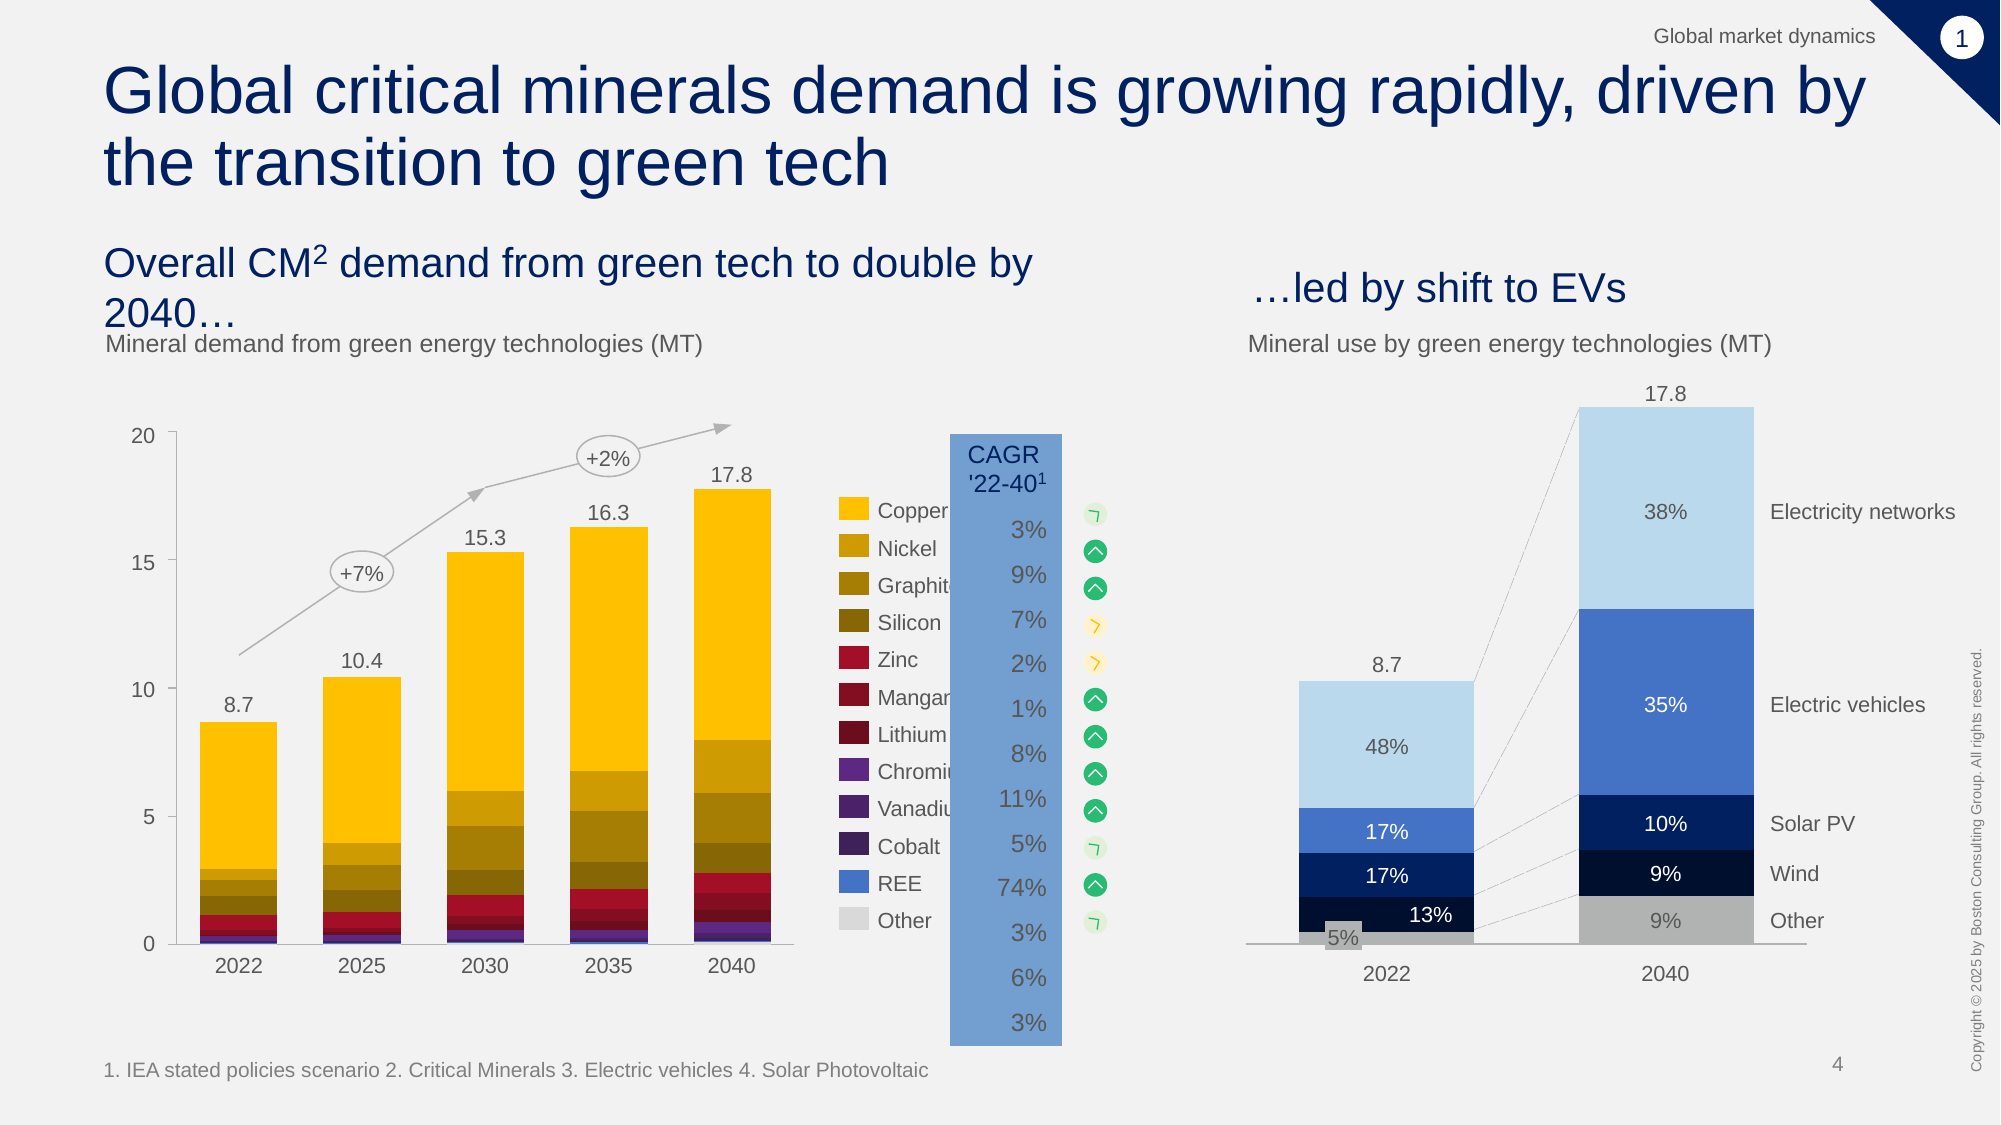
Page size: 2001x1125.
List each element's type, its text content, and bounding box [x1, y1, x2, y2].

text_box Other [1770, 904, 1825, 933]
text_box Copper [878, 494, 950, 523]
text_box 16.3 [584, 496, 633, 525]
text_box Nickel [878, 532, 938, 561]
text_box [1083, 910, 1108, 934]
text_box [839, 870, 869, 893]
text_box +7% [330, 551, 394, 592]
text_box 9% [1647, 904, 1684, 933]
table_cell 1% [950, 688, 1062, 732]
text_box [839, 497, 869, 520]
text_box [1083, 799, 1108, 823]
text_box [839, 758, 869, 781]
text_box [1083, 762, 1108, 786]
text_box 10% [1641, 807, 1691, 836]
table_cell 6% [950, 956, 1062, 1001]
table_cell 7% [950, 598, 1062, 643]
text_box Chromium [878, 755, 950, 784]
text_box [839, 646, 869, 669]
text_box REE [878, 867, 923, 896]
text_box [839, 907, 869, 930]
text_box 9% [1647, 857, 1684, 886]
text_box 2040 [1640, 958, 1691, 986]
text_box 15.3 [461, 521, 509, 549]
text_box [1083, 613, 1108, 638]
table_cell 3% [950, 911, 1062, 956]
text_box [1083, 724, 1108, 749]
text_box 10.4 [338, 644, 386, 673]
text_box 48% [1362, 730, 1412, 759]
text_box 15 [131, 546, 155, 575]
text_box Wind [1770, 857, 1820, 886]
text_box 8.7 [1369, 648, 1405, 677]
text_box [1869, 0, 2000, 126]
text_box 5 [143, 800, 155, 829]
table_cell 3% [950, 1001, 1062, 1046]
text_box 5% [1325, 921, 1362, 950]
text_box Vanadium [878, 792, 950, 821]
text_box Cobalt [878, 830, 941, 859]
table_cell 74% [950, 867, 1062, 911]
text_box [839, 832, 869, 855]
text_box 2030 [460, 949, 511, 978]
text_box Electric vehicles [1770, 673, 1850, 731]
text_box [1083, 502, 1108, 527]
text_box 2040 [706, 949, 757, 978]
text_box 17.8 [1641, 376, 1690, 405]
text_box 10 [131, 673, 155, 702]
text_box Other [880, 914, 891, 927]
text_box 0 [143, 927, 155, 956]
text_box [839, 609, 869, 632]
text_box 20 [131, 419, 155, 448]
text_box Solar PV [1770, 807, 1857, 836]
text_box 1. IEA stated policies scenario 2. Critical Minerals 3. Electric vehicles 4. Solar Photovoltaic [103, 1059, 1585, 1082]
text_box [839, 795, 869, 818]
text_box 38% [1641, 495, 1691, 524]
title Global critical minerals demand is growing rapidly, driven by the transition to green tech [103, 55, 1897, 202]
text_box 2022 [1361, 958, 1413, 986]
text_box 35% [1641, 688, 1691, 717]
text_box 2025 [336, 949, 388, 978]
text_box [839, 534, 869, 557]
text_box [1083, 539, 1108, 564]
table_cell 11% [950, 777, 1062, 822]
text_box Mineral use by green energy technologies (MT) [1248, 330, 1781, 359]
text_box 2022 [213, 949, 264, 978]
text_box 8.7 [221, 688, 257, 717]
text_box [1083, 650, 1108, 675]
text_box +2% [576, 435, 640, 477]
table_cell 8% [950, 732, 1062, 777]
text_box Silicon [878, 606, 943, 635]
chart [1234, 396, 1819, 956]
table_header CAGR '22-401 [950, 434, 1062, 509]
text_box [1083, 576, 1108, 601]
text_box Graphite [878, 569, 950, 598]
text_box Mineral demand from green energy technologies (MT) [105, 330, 944, 359]
text_box …led by shift to EVs [1251, 260, 1852, 312]
table_cell 3% [950, 509, 1062, 553]
text_box 17% [1362, 815, 1412, 844]
text_box [1083, 873, 1108, 897]
text_box [839, 721, 869, 744]
table_cell 9% [950, 553, 1062, 598]
table_cell 5% [950, 822, 1062, 867]
text_box 17% [1362, 859, 1412, 888]
text_box Zinc [878, 643, 919, 672]
text_box 17.8 [708, 458, 756, 487]
text_box 13% [1406, 898, 1456, 927]
text_box 1 [1940, 15, 1984, 60]
text_box [1083, 687, 1108, 712]
text_box Electricity networks [1770, 481, 1864, 539]
chart [163, 420, 808, 956]
text_box [839, 572, 869, 595]
text_box Other [878, 904, 932, 933]
text_box Lithium [878, 718, 948, 747]
text_box Global market dynamics [1653, 14, 1892, 56]
text_box Manganese [878, 681, 950, 710]
text_box 2035 [583, 949, 634, 978]
text_box [839, 683, 869, 706]
text_box Zinc [878, 654, 886, 664]
table_cell 2% [950, 643, 1062, 688]
text_box Overall CM2 demand from green tech to double by 2040… [103, 260, 1180, 312]
text_box [1083, 836, 1108, 860]
